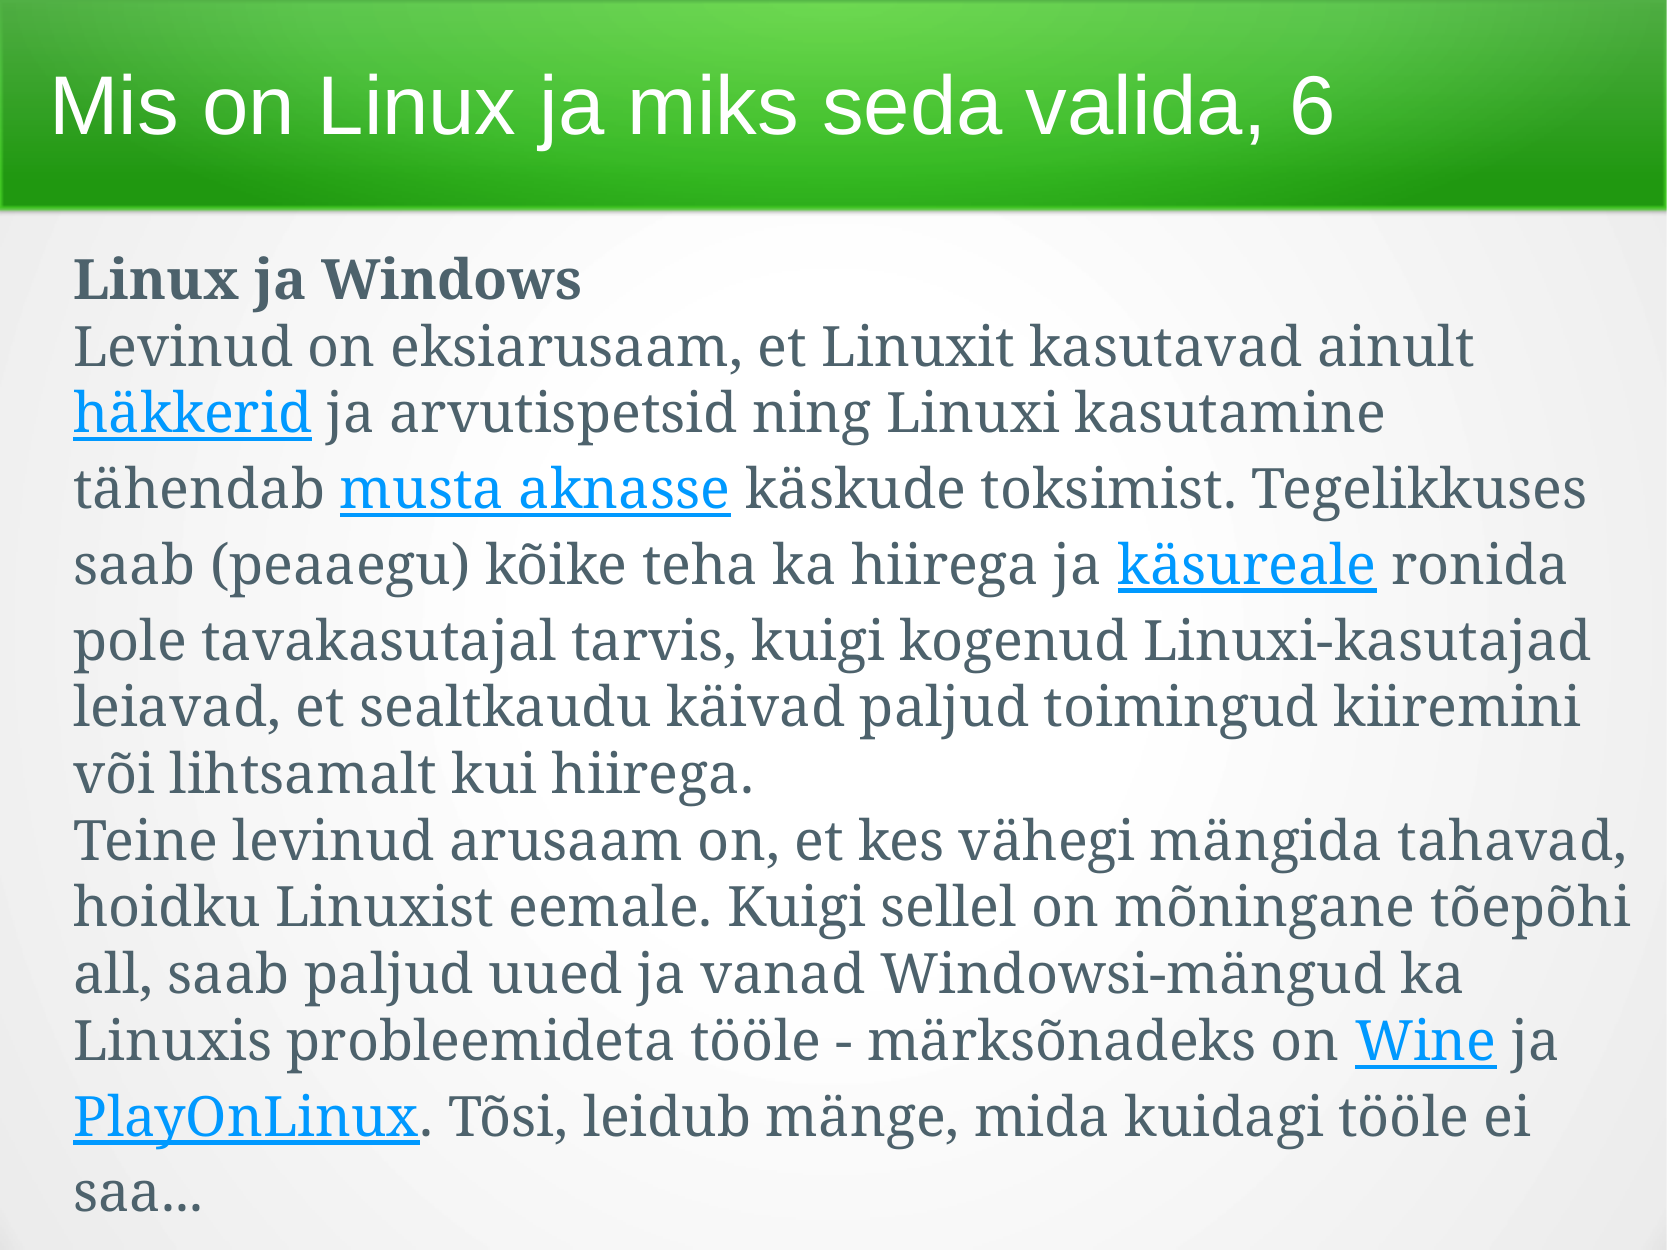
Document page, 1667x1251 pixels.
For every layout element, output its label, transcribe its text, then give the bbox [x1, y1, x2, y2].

title Mis on Linux ja miks seda valida, 6 [49, 59, 1633, 153]
picture [0, 0, 1667, 1250]
list Linux ja Windows Levinud on eksiarusaam, et Linuxit kasutavad ainult häkkerid ja arvutispetsid ning Linuxi kasutamine tähendab musta aknasse käskude toksimist. Tegelikkuses saab (peaaegu) kõike teha ka hiirega ja käsureale ronida pole tavakasutajal tarvis, kuigi kogenud Linuxi-kasutajad leiavad, et sealtkaudu käivad paljud toimingud kiiremini või lihtsamalt kui hiirega. Teine levinud arusaam on, et kes vähegi mängida tahavad, hoidku Linuxist eemale. Kuigi sellel on mõningane tõepõhi all, saab paljud uued ja vanad Windowsi-mängud ka Linuxis probleemideta tööle - märksõnadeks on Wine ja PlayOnLinux. Tõsi, leidub mänge, mida kuidagi tööle ei saa... Mängude kohta Linuxis loe edasi siit. [67, 237, 1650, 1193]
